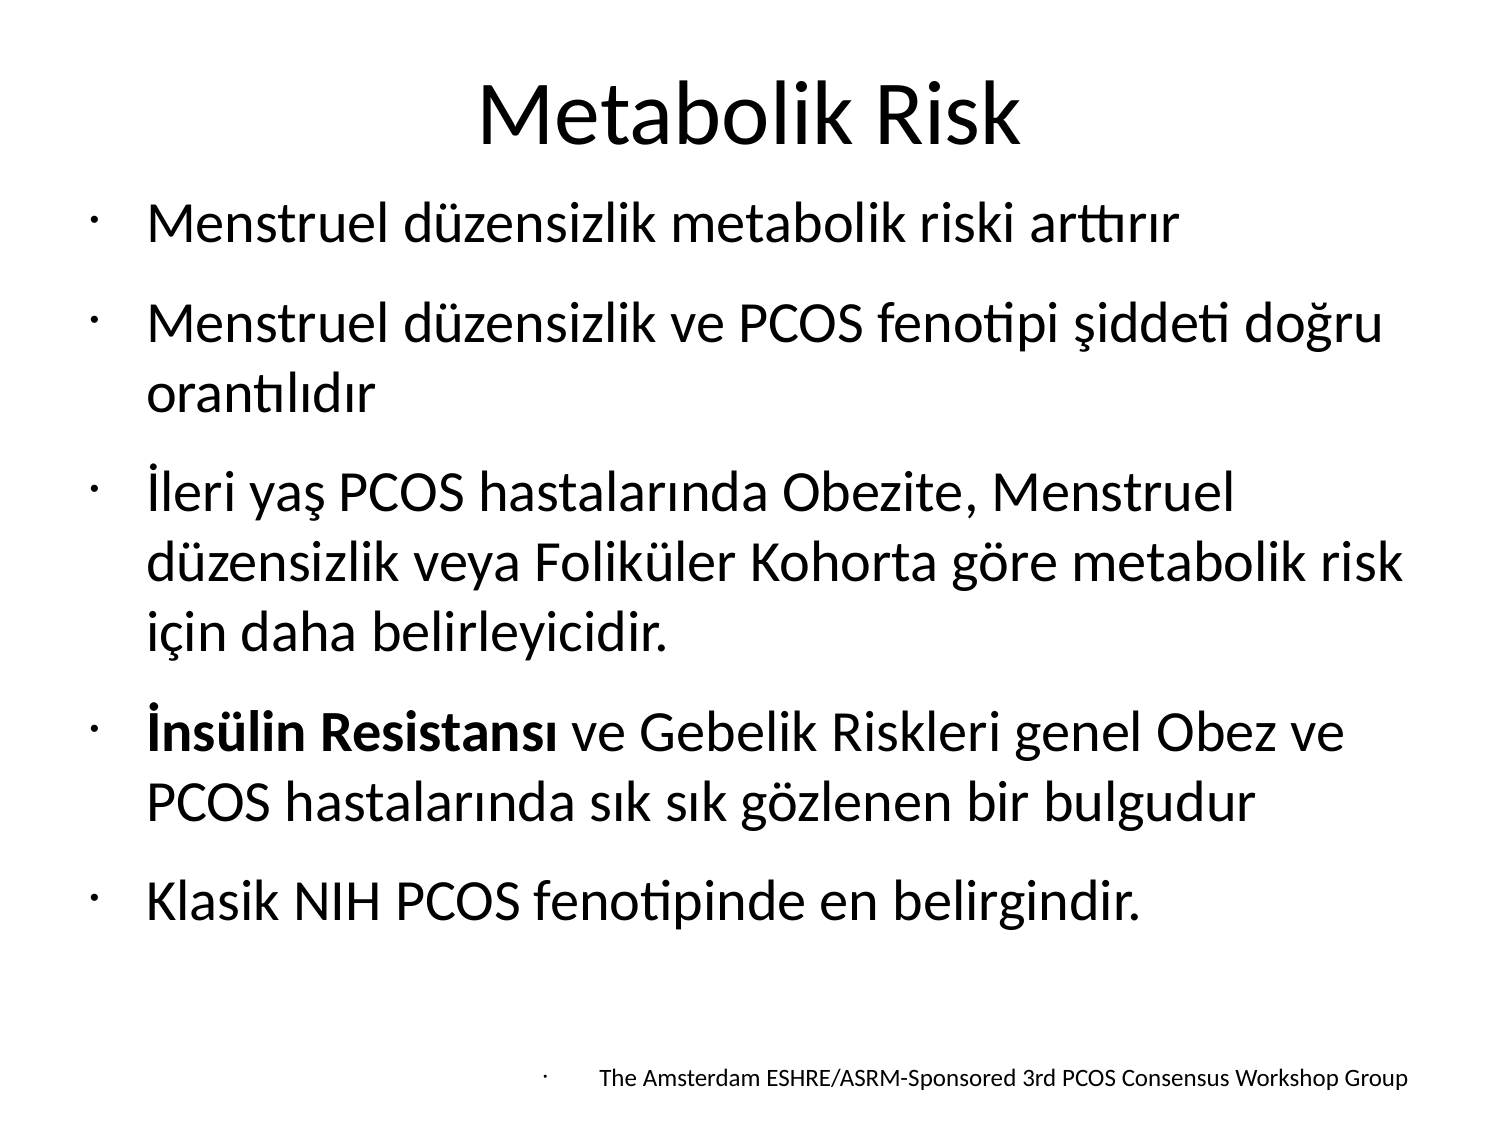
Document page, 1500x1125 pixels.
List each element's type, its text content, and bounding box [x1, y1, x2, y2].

title Metabolik Risk [75, 45, 1425, 177]
list Menstruel düzensizlik metabolik riski arttırır Menstruel düzensizlik ve PCOS fenotipi şiddeti doğru orantılıdır İleri yaş PCOS hastalarında Obezite, Menstruel düzensizlik veya Foliküler Kohorta göre metabolik risk için daha belirleyicidir. İnsülin Resistansı ve Gebelik Riskleri genel Obez ve PCOS hastalarında sık sık gözlenen bir bulgudur Klasik NIH PCOS fenotipinde en belirgindir. The Amsterdam ESHRE/ASRM-Sponsored 3rd PCOS Consensus Workshop Group [75, 177, 1425, 1125]
